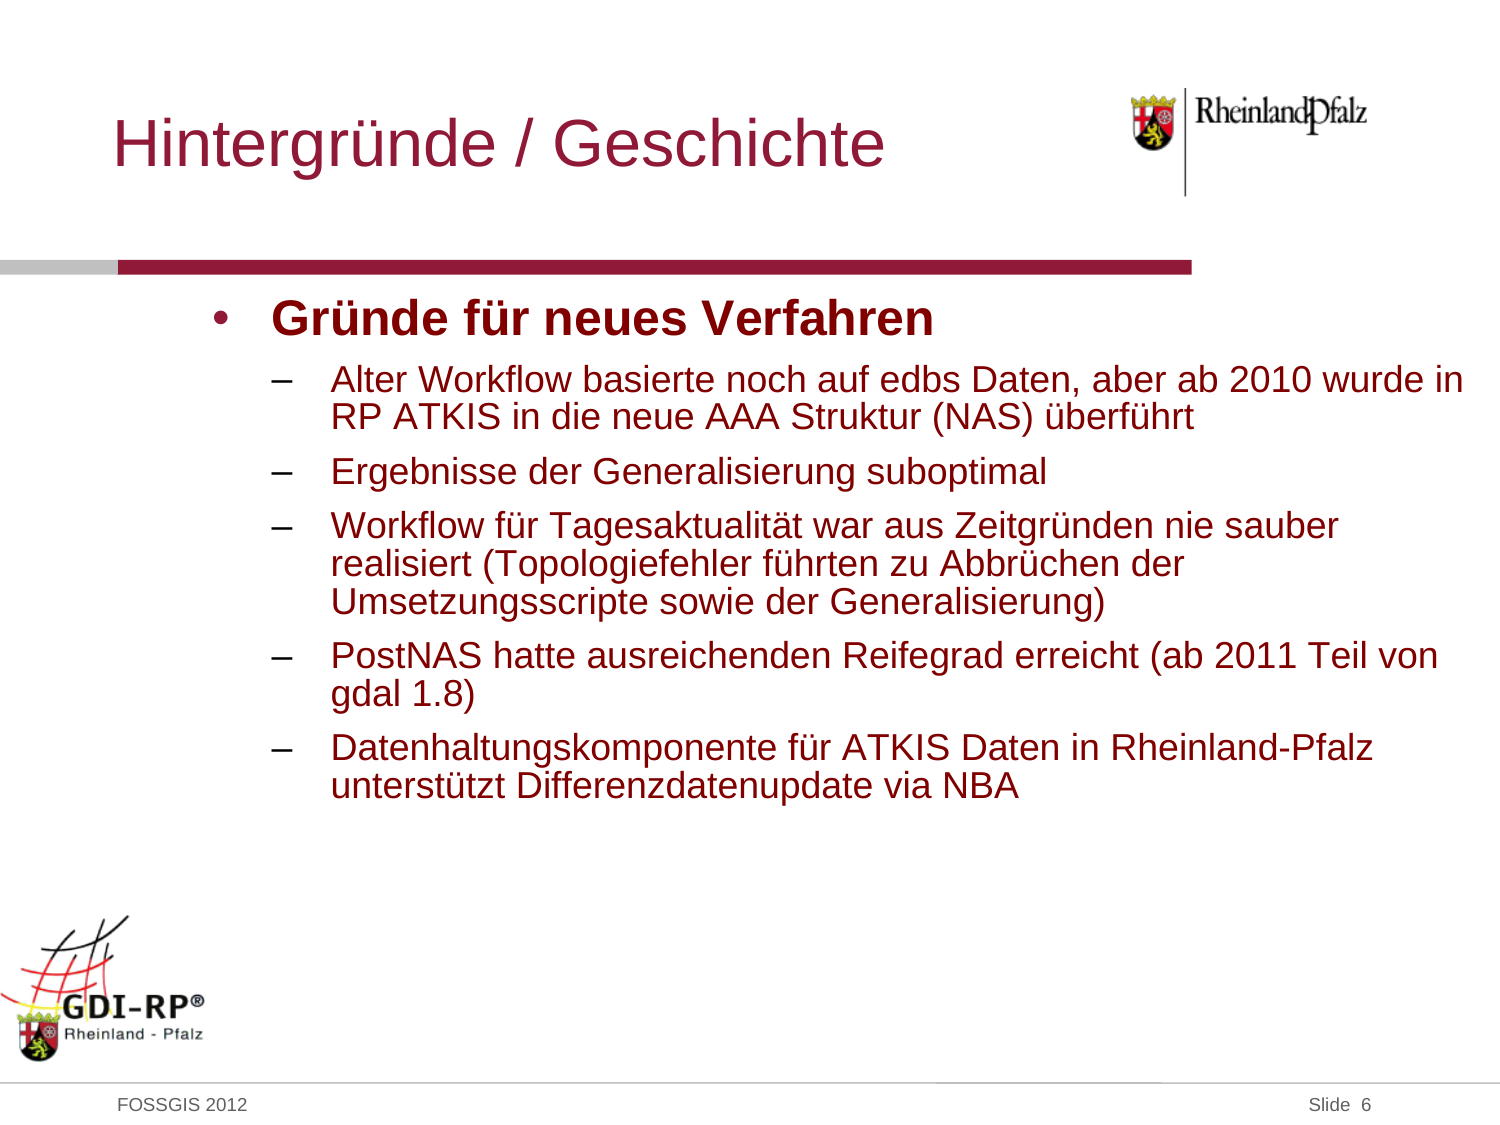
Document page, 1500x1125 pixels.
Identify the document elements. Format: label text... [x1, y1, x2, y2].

title Hintergründe / Geschichte [112, 63, 1071, 224]
picture [0, 915, 207, 1063]
picture [1131, 88, 1447, 198]
list Gründe für neues Verfahren Alter Workflow basierte noch auf edbs Daten, aber ab 2010 wurde in RP ATKIS in die neue AAA Struktur (NAS) überführt Ergebnisse der Generalisierung suboptimal Workflow für Tagesaktualität war aus Zeitgründen nie sauber realisiert (Topologiefehler führten zu Abbrüchen der Umsetzungsscripte sowie der Generalisierung) PostNAS hatte ausreichenden Reifegrad erreicht (ab 2011 Teil von gdal 1.8) Datenhaltungskomponente für ATKIS Daten in Rheinland-Pfalz unterstützt Differenzdatenupdate via NBA [212, 295, 1477, 812]
